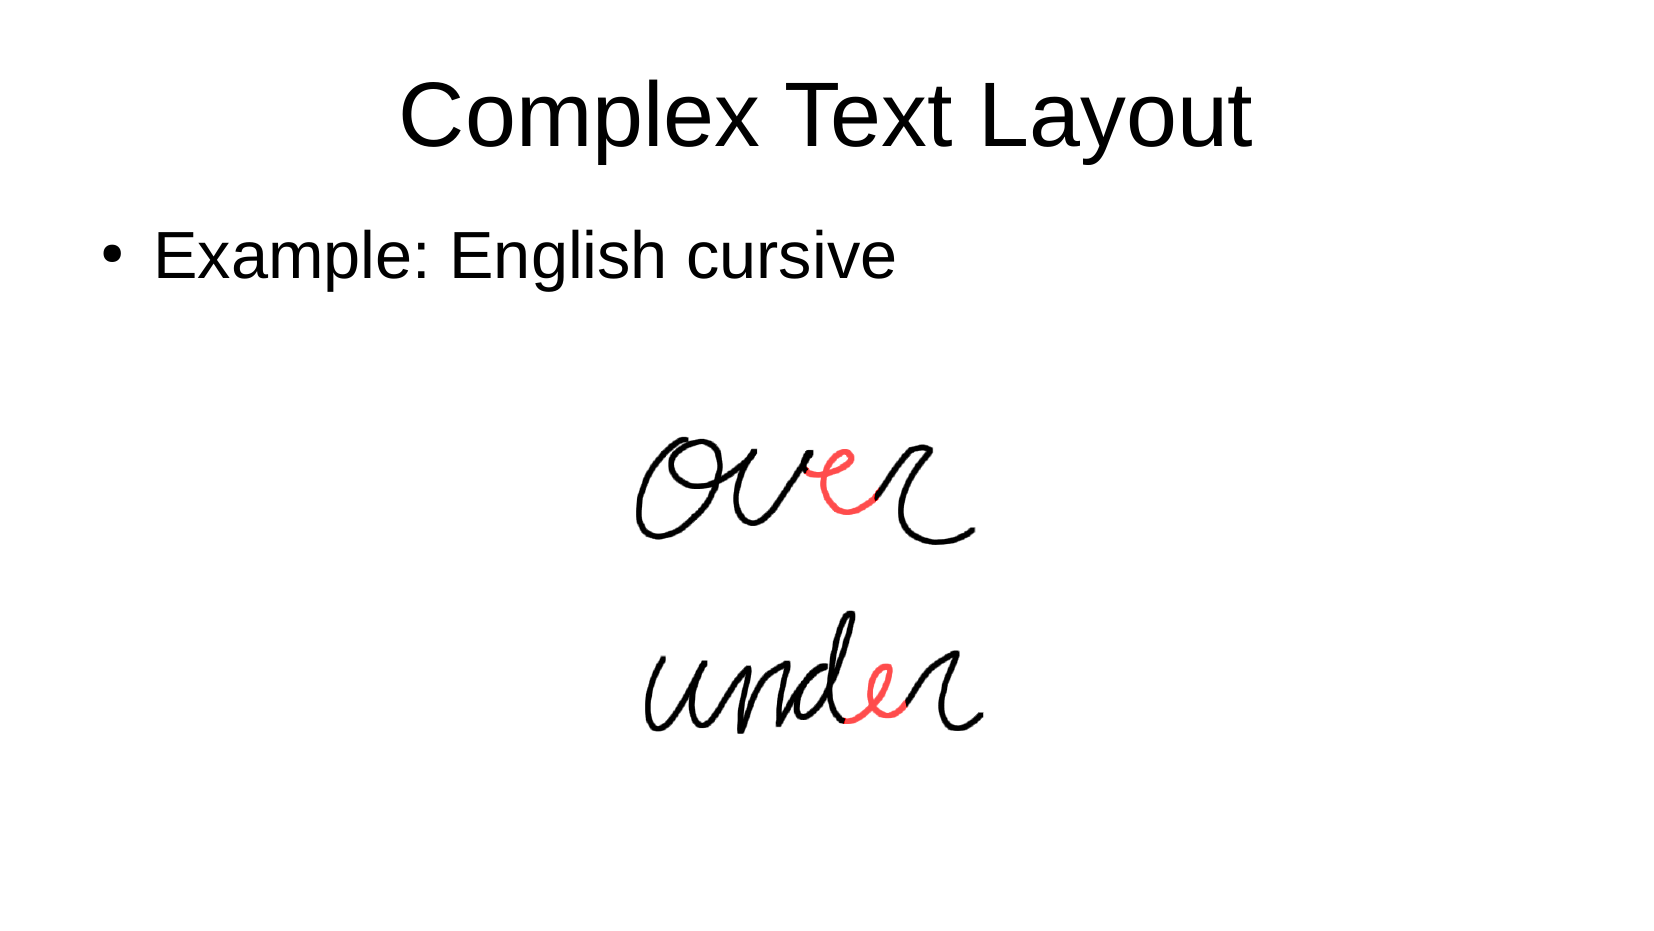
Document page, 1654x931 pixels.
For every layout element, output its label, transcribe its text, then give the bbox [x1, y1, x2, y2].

title Complex Text Layout [82, 37, 1571, 193]
list Example: English cursive [82, 217, 1571, 901]
picture [600, 374, 1033, 804]
